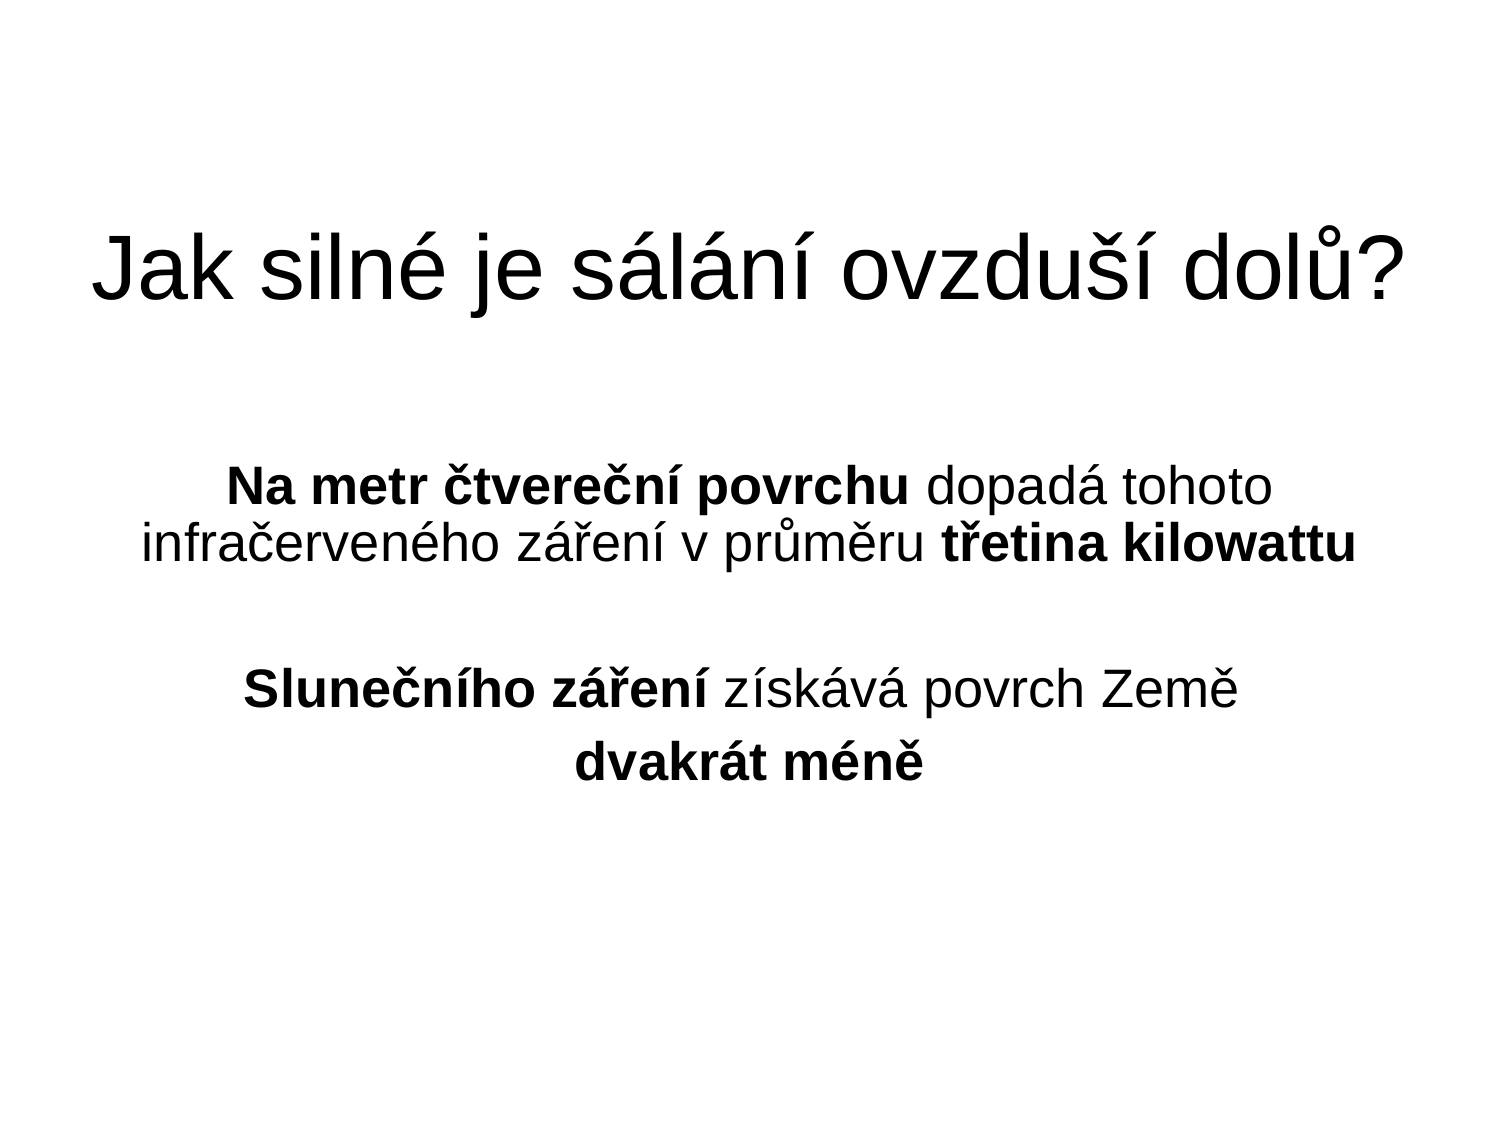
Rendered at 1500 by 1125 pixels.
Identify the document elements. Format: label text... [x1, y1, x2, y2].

list Na metr čtvereční povrchu dopadá tohoto infračerveného záření v průměru třetina kilowattu Slunečního záření získává povrch Země dvakrát méně [75, 459, 1425, 1113]
title Jak silné je sálání ovzduší dolů? [75, 153, 1425, 389]
